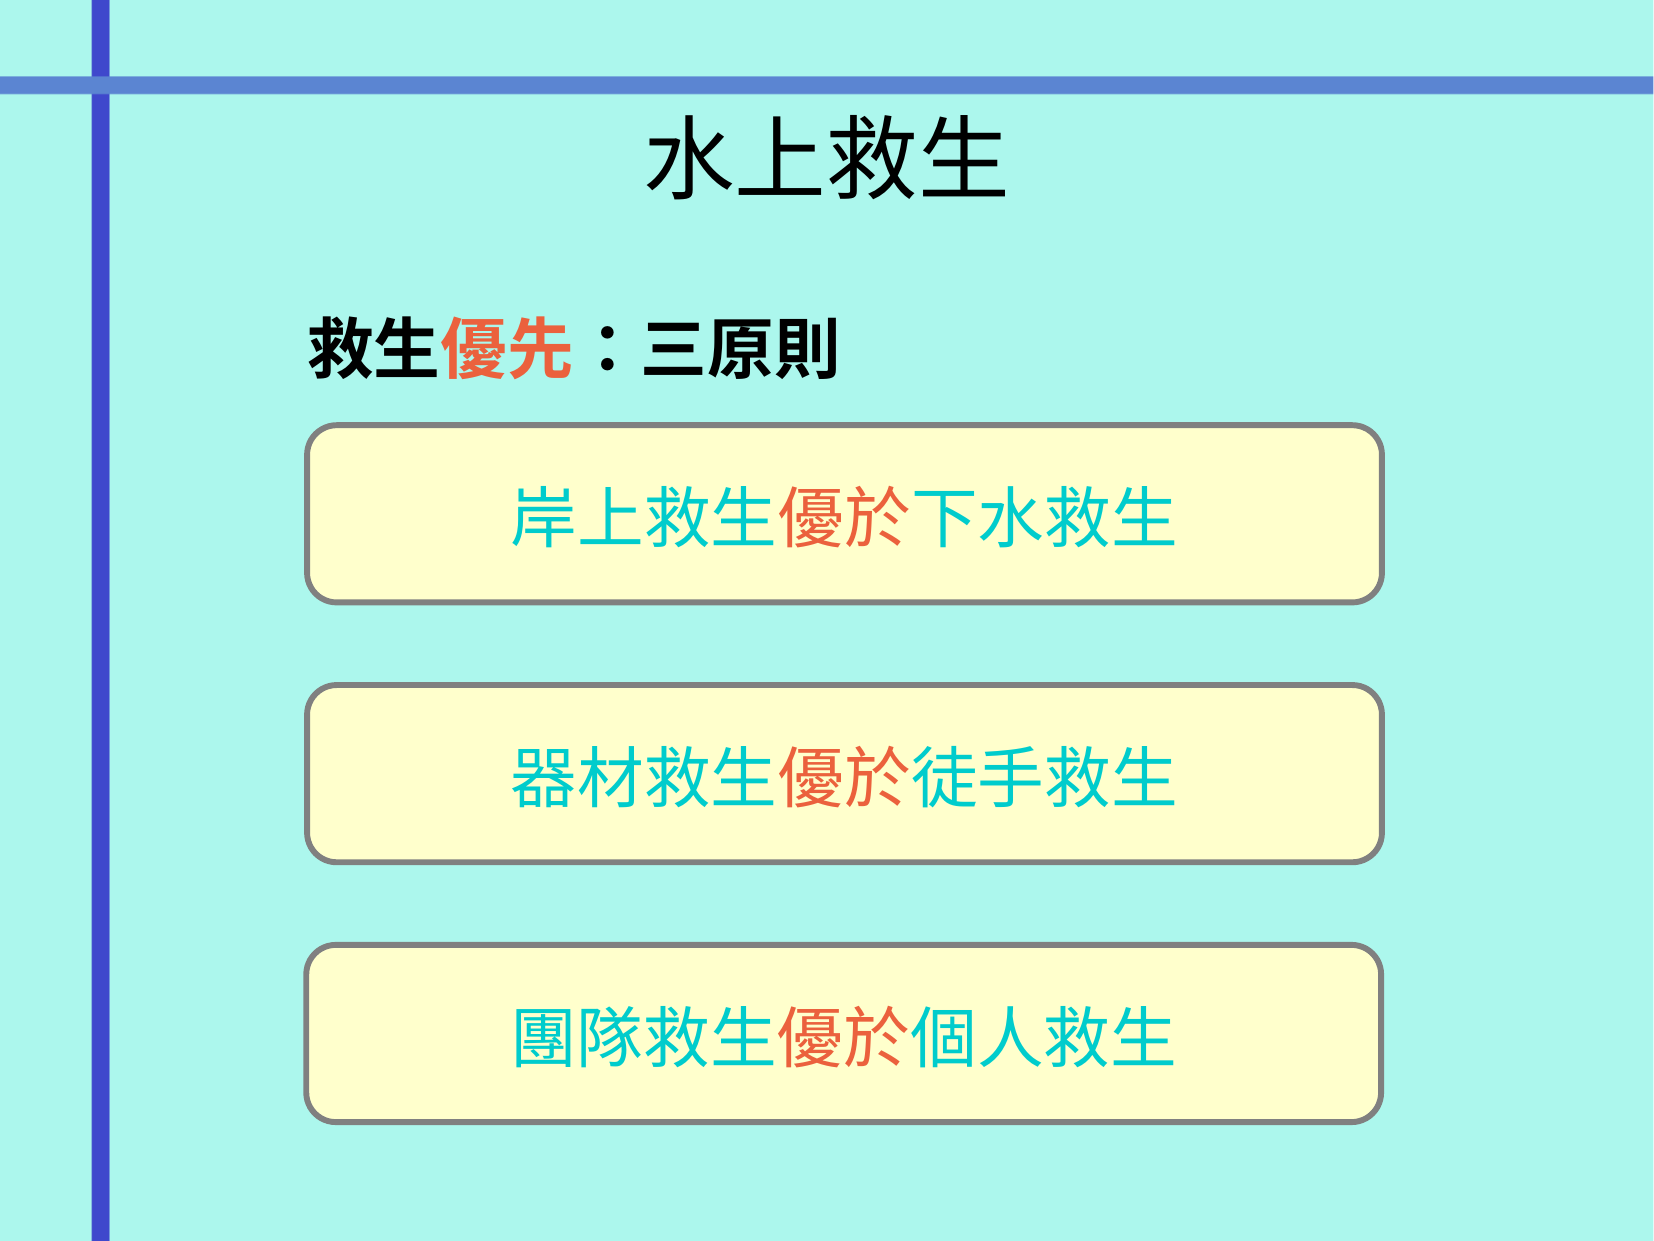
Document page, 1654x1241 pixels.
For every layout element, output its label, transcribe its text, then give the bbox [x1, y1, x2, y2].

title 水上救生 [82, 49, 1571, 257]
text_box 器材救生優於徒手救生 [307, 685, 1382, 863]
subtitle 救生優先：三原則 [307, 256, 1111, 433]
text_box 團隊救生優於個人救生 [306, 944, 1382, 1123]
text_box 岸上救生優於下水救生 [307, 425, 1382, 603]
picture [0, 0, 1654, 1241]
